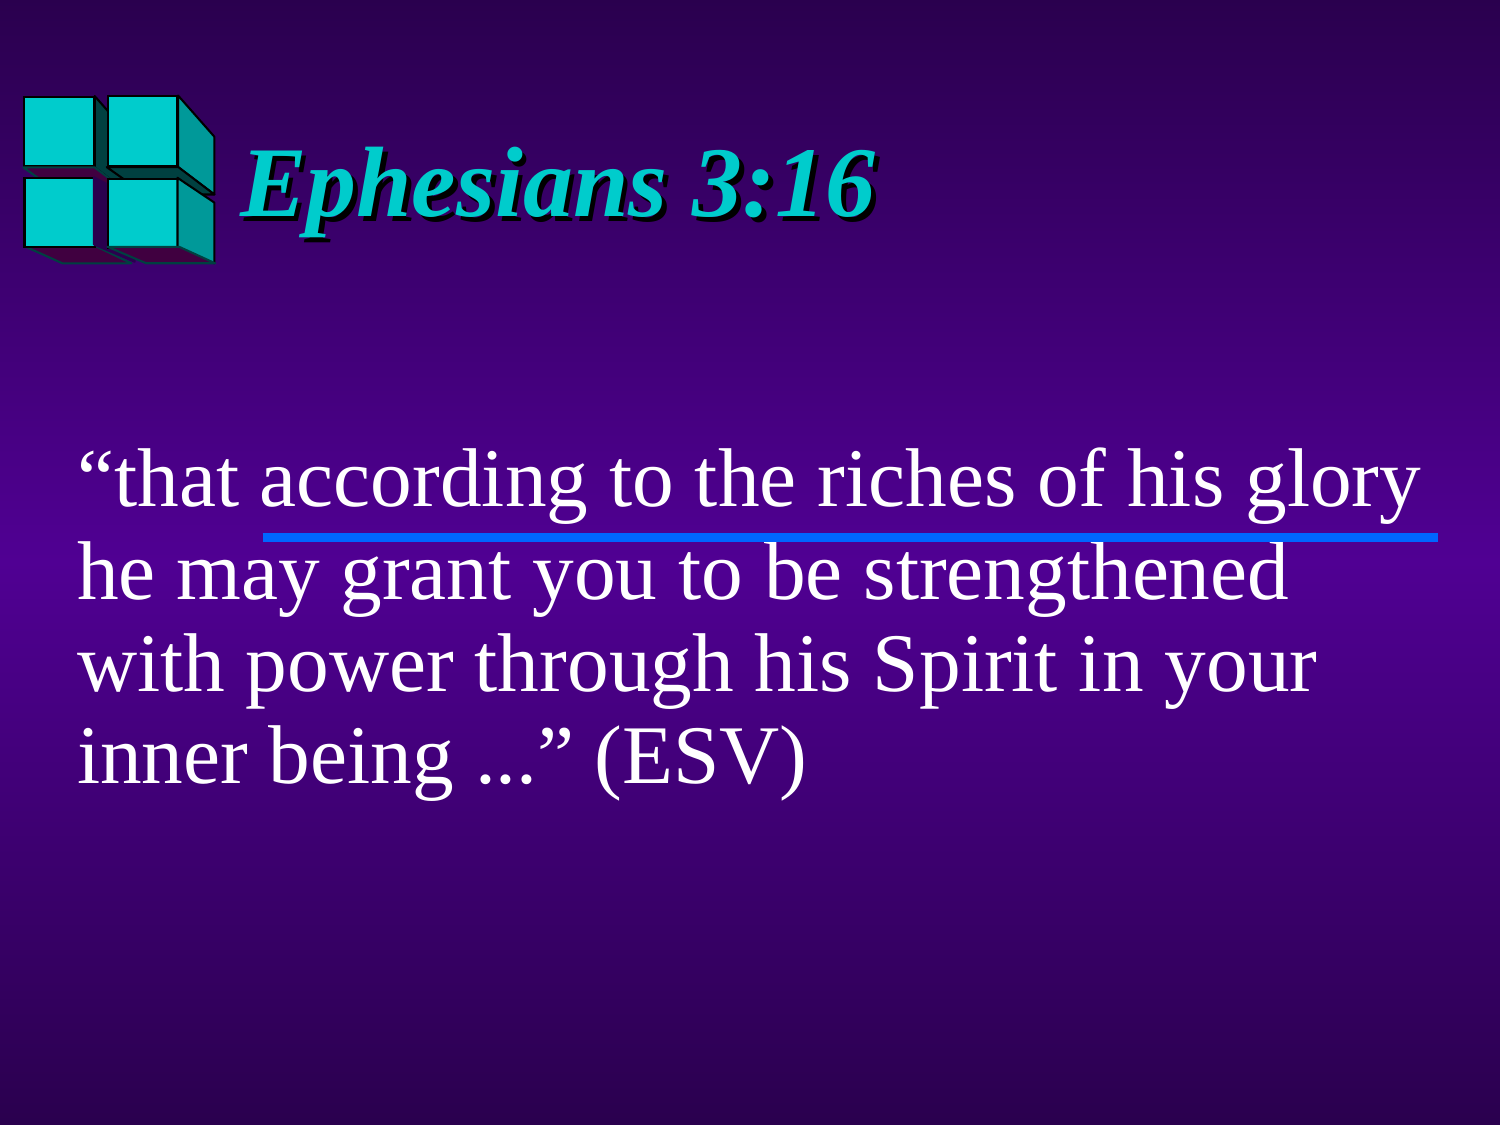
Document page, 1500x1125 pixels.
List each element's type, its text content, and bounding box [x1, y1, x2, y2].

text_box “that according to the riches of his glory he may grant you to be strengthened with power through his Spirit in your inner being ...” (ESV) [62, 424, 1450, 810]
title Ephesians 3:16 [224, 78, 1388, 288]
